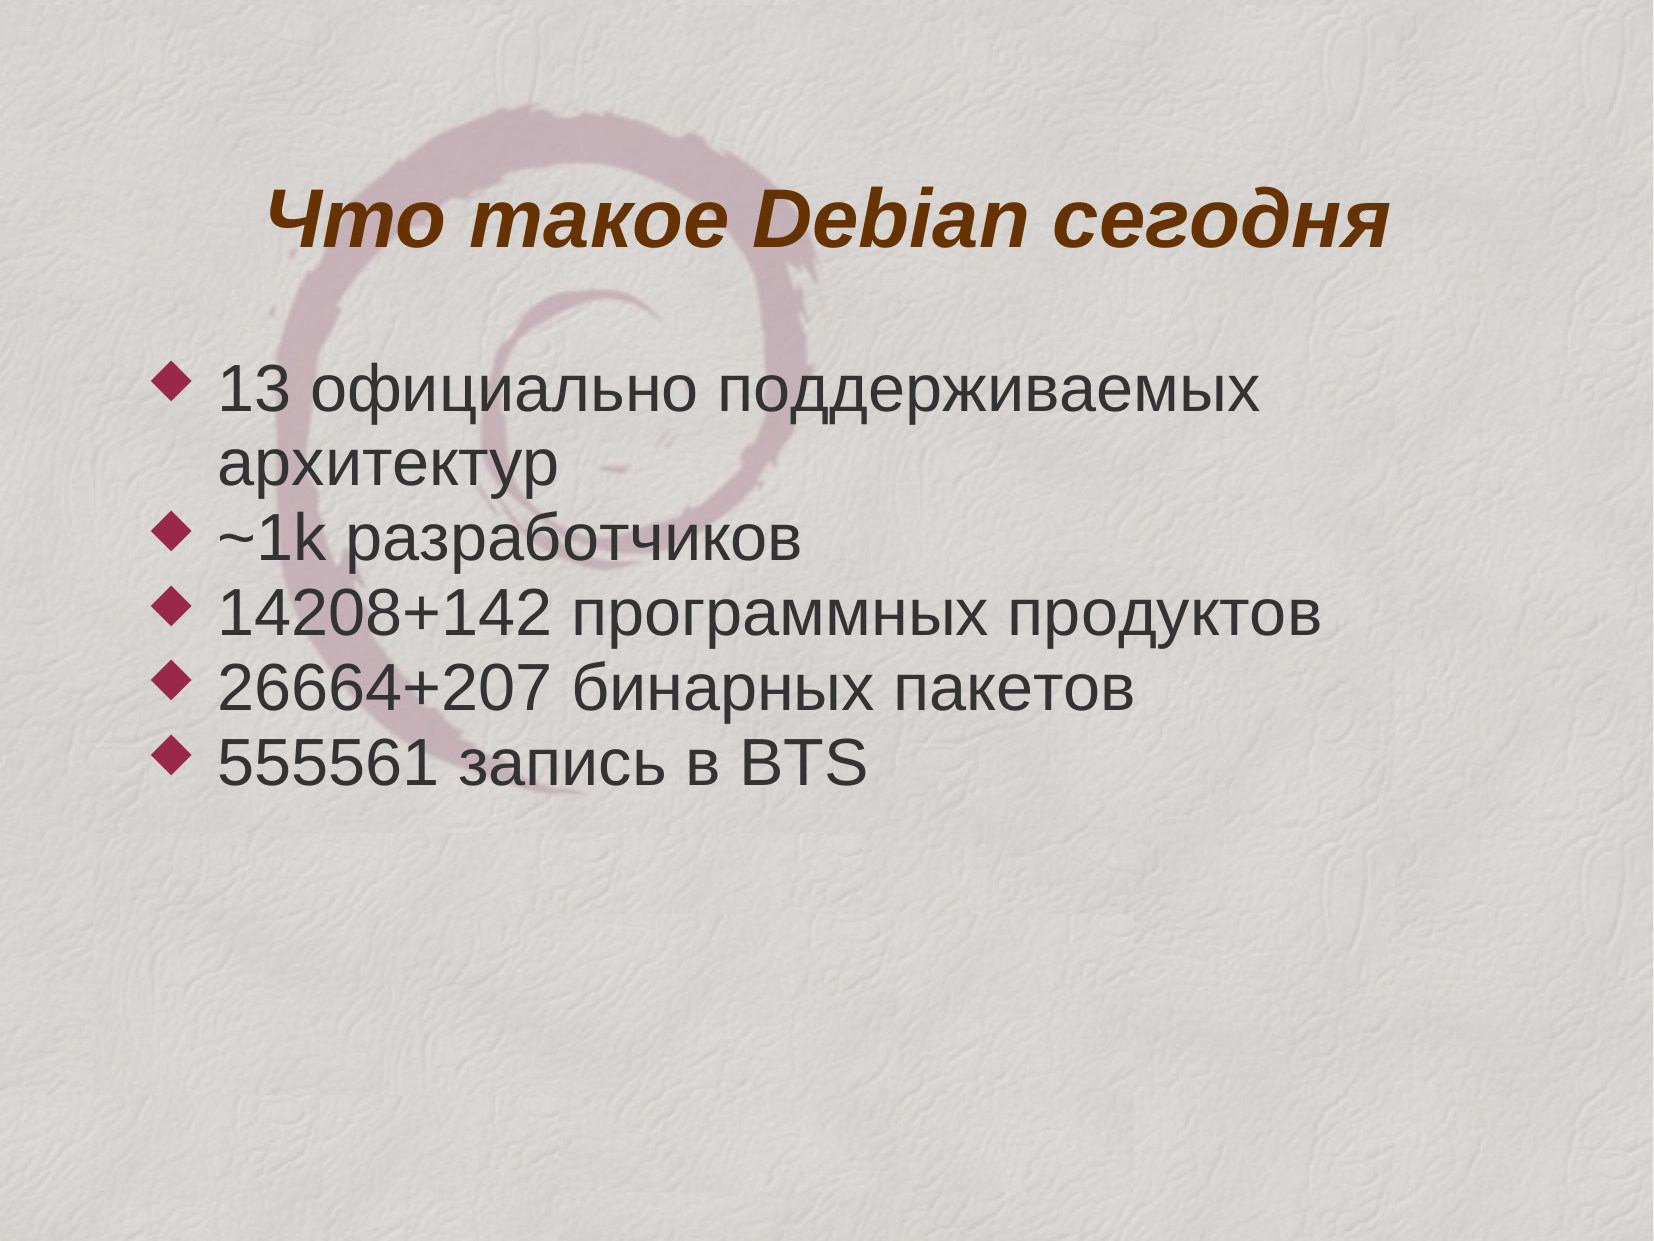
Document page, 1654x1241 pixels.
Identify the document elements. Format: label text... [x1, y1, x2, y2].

list 13 официально поддерживаемых архитектур ~1k разработчиков 14208+142 программных продуктов 26664+207 бинарных пакетов 555561 запись в BTS [134, 350, 1516, 1170]
picture [0, 0, 1654, 1241]
title Что такое Debian сегодня [121, 114, 1534, 322]
